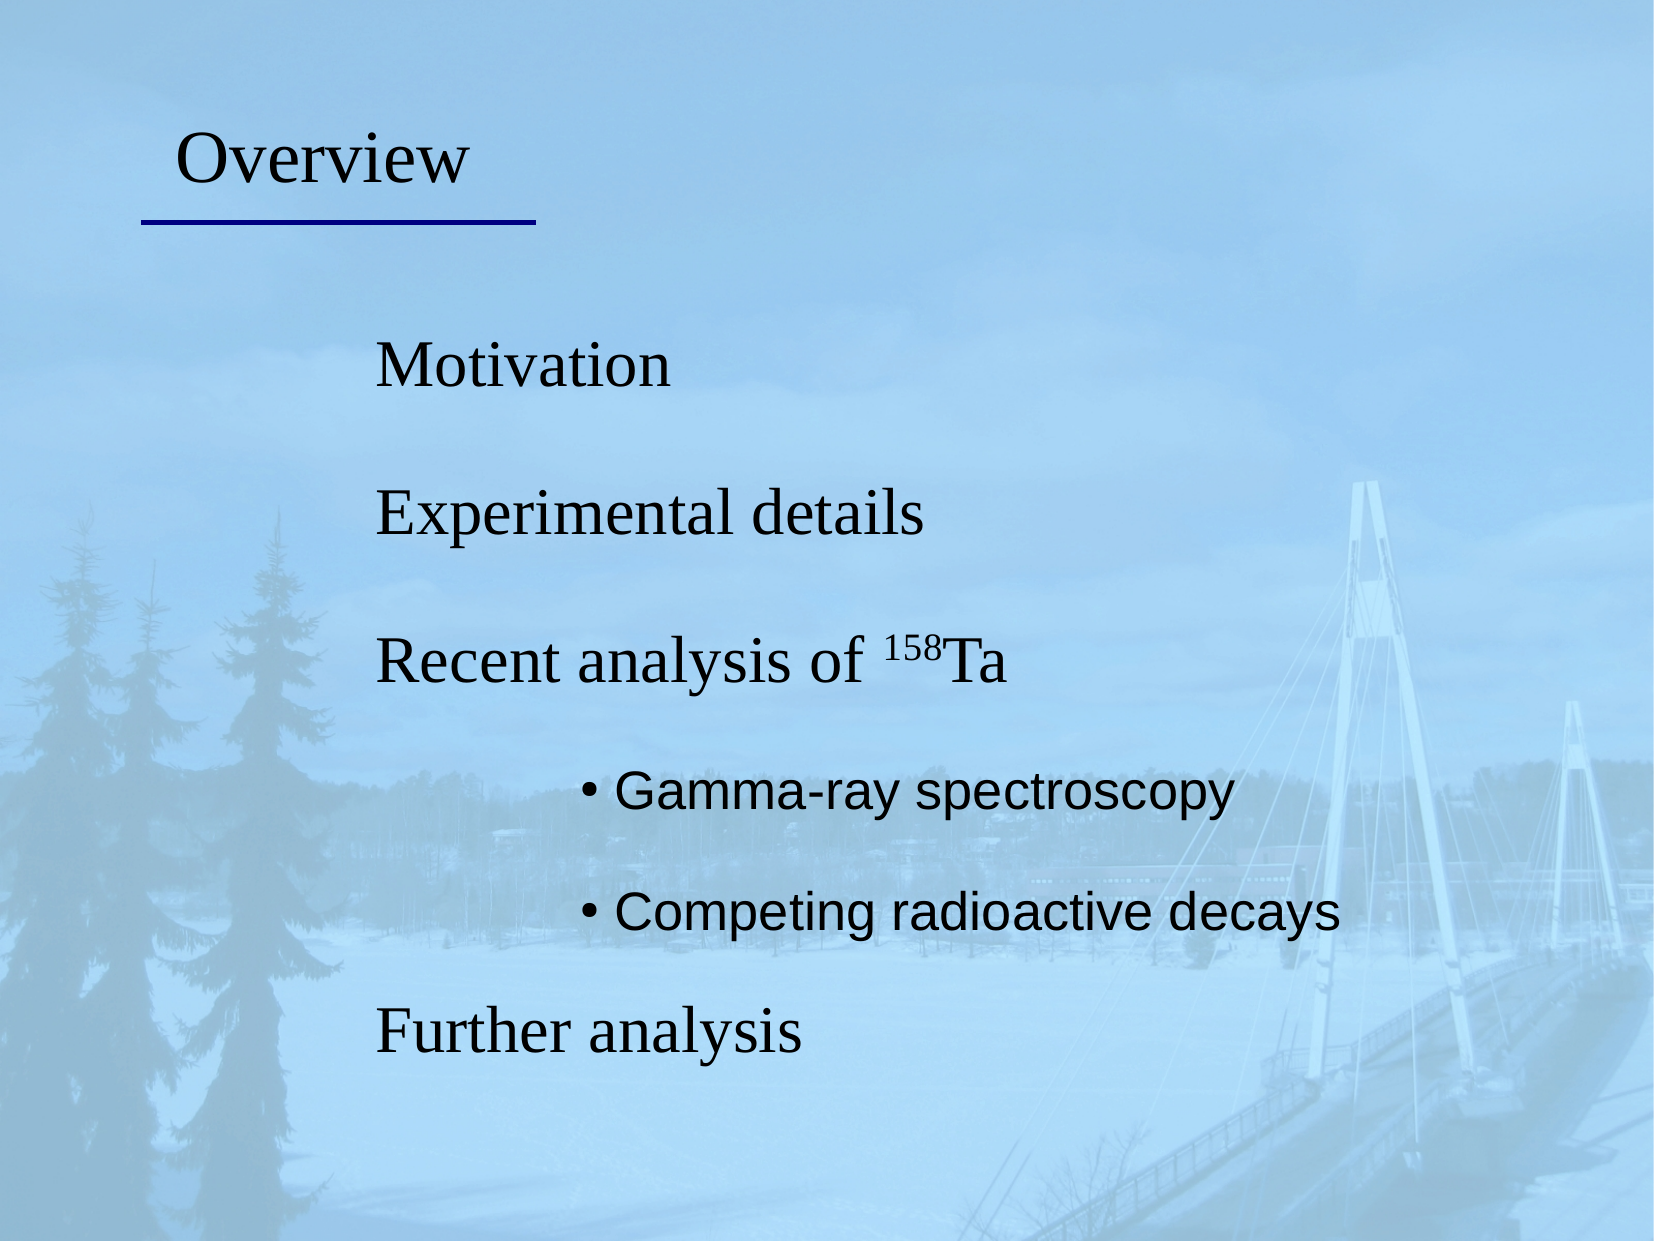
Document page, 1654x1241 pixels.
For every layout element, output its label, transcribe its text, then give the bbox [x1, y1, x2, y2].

picture [0, 0, 1654, 1241]
text_box Motivation Experimental details Recent analysis of 1 5 8Ta Further analysis [360, 319, 1461, 1075]
text_box Overview [160, 108, 625, 207]
text_box Gamma-ray spectroscopy Competing radioactive decays [565, 753, 1442, 950]
